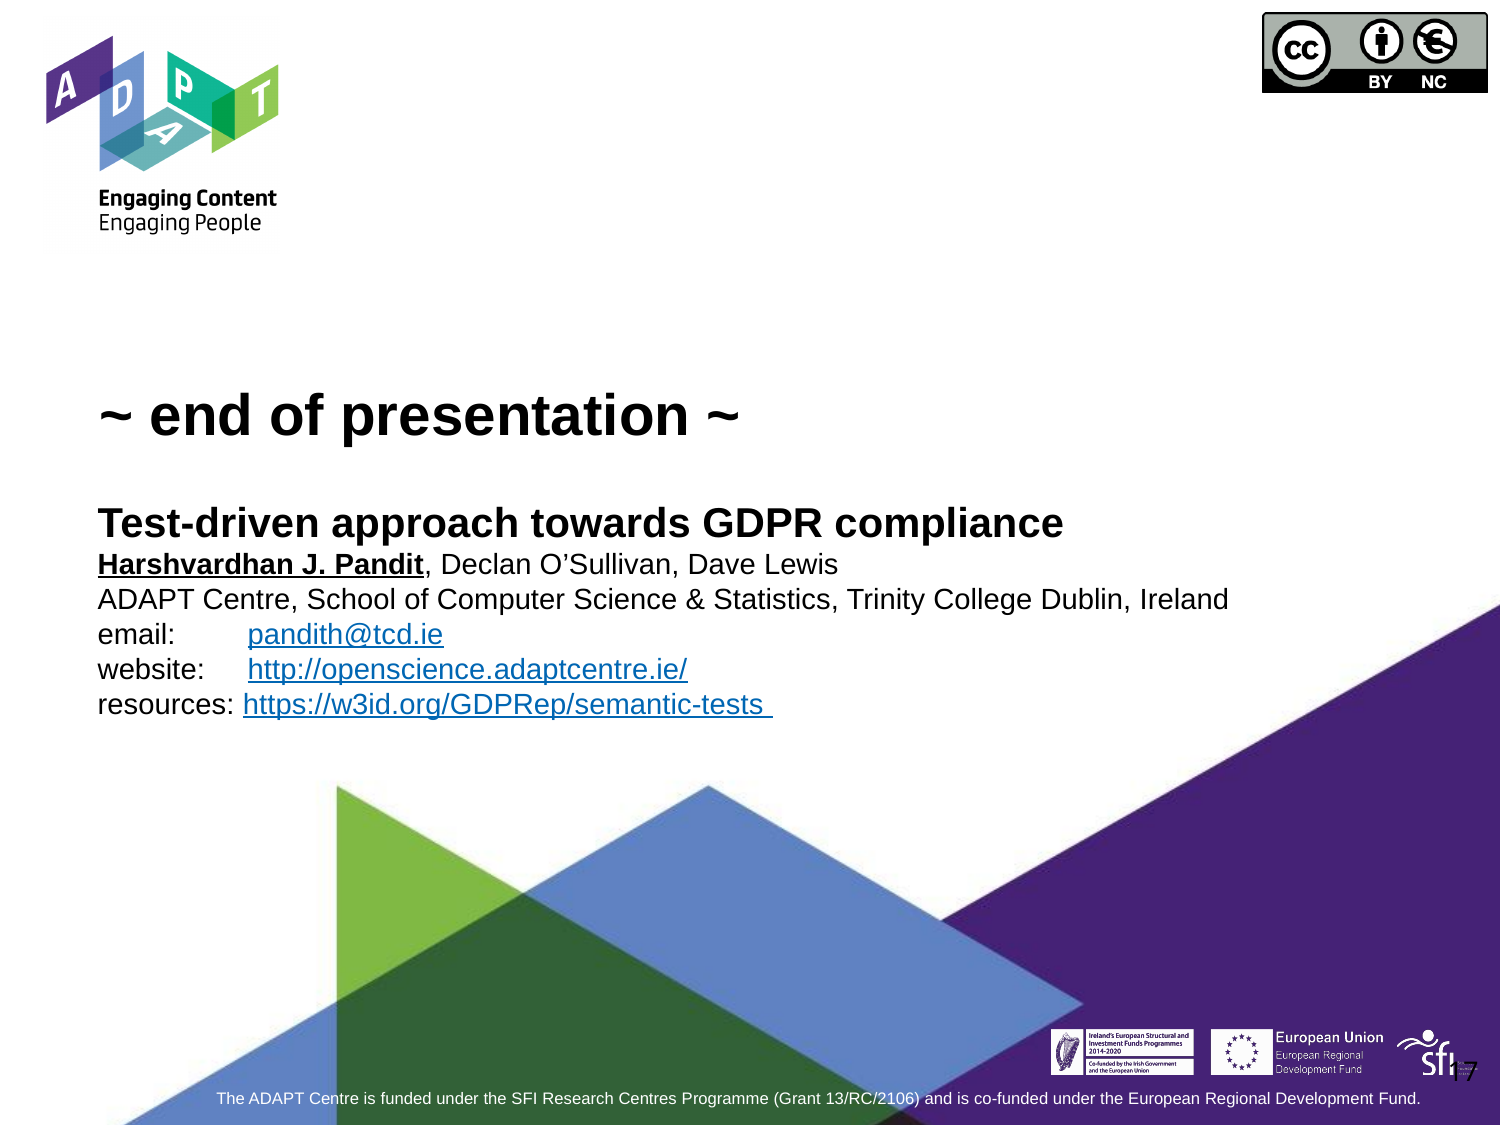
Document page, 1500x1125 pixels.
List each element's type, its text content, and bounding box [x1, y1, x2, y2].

subtitle Test-driven approach towards GDPR compliance Harshvardhan J. Pandit, Declan O’Sullivan, Dave Lewis ADAPT Centre, School of Computer Science & Statistics, Trinity College Dublin, Ireland email: pandith@tcd.ie website: http://openscience.adaptcentre.ie/ resources: https://w3id.org/GDPRep/semantic-tests [82, 487, 1256, 603]
text_box The ADAPT Centre is funded under the SFI Research Centres Programme (Grant 13/RC/2106) and is co-funded under the European Regional Development Fund. [205, 1077, 1403, 1125]
picture [0, 0, 1500, 1125]
slide_number <number> [1403, 1038, 1494, 1125]
title ~ end of presentation ~ [84, 374, 1462, 520]
